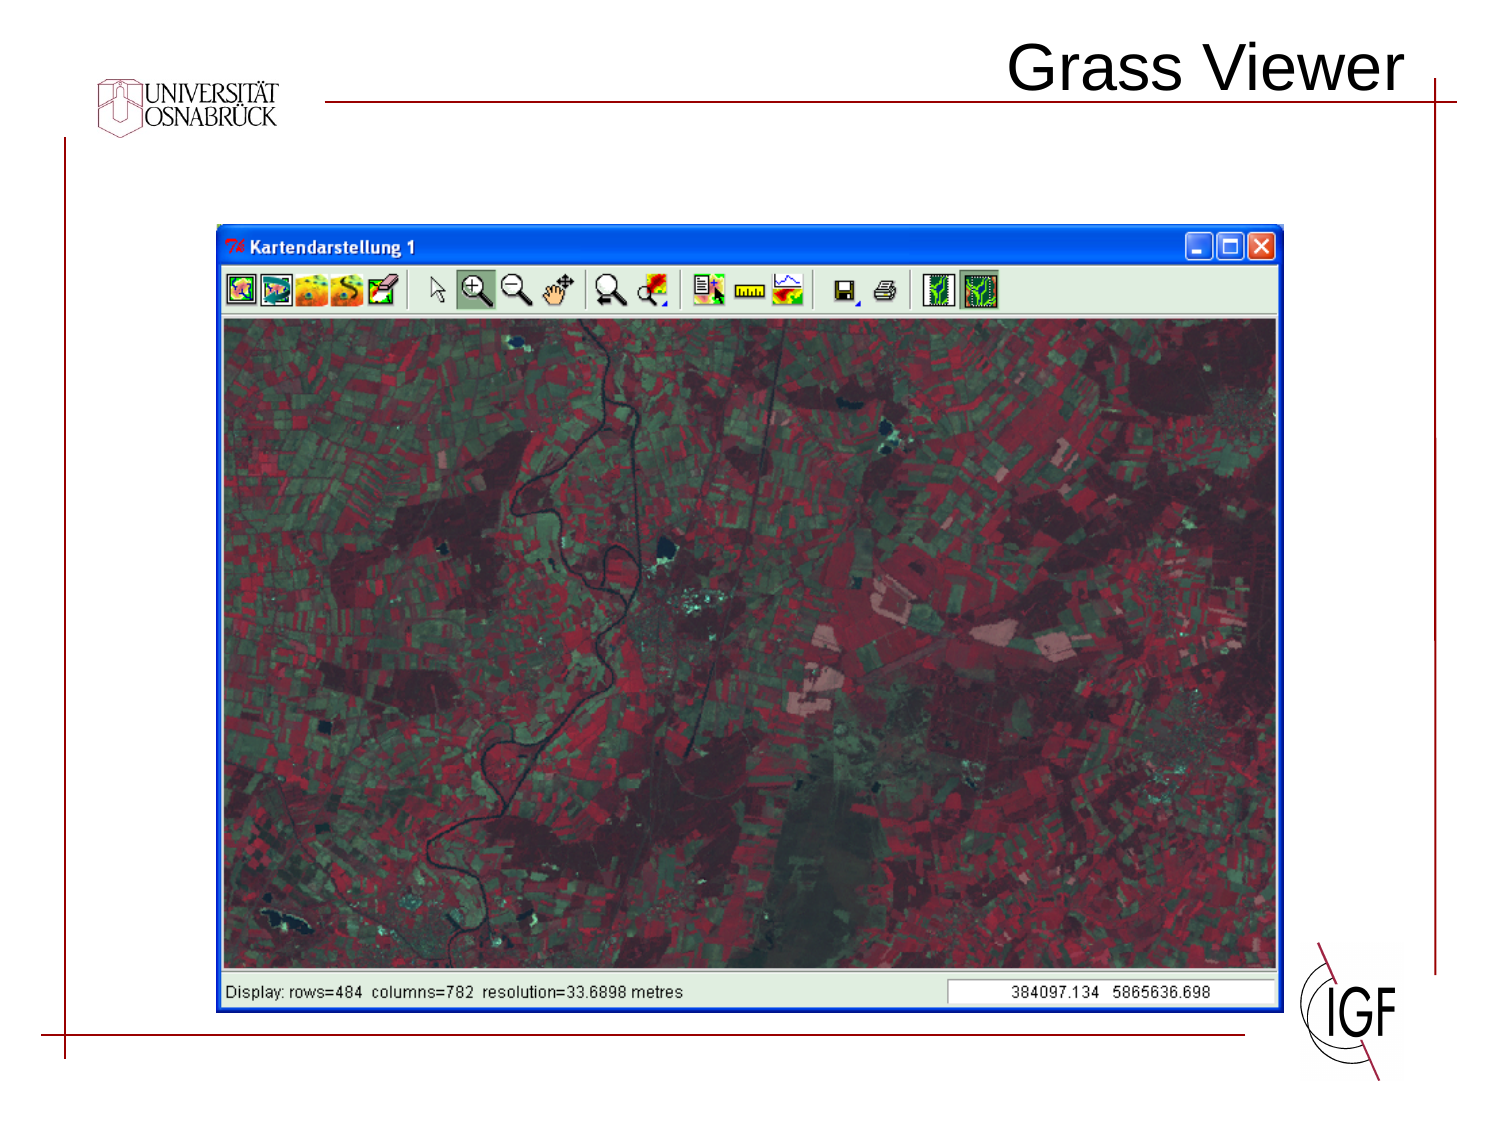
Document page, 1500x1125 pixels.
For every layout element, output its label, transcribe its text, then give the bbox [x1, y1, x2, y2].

picture [1300, 942, 1404, 1081]
picture [97, 79, 279, 138]
title Grass Viewer [520, 4, 1421, 130]
picture [216, 224, 1284, 1013]
